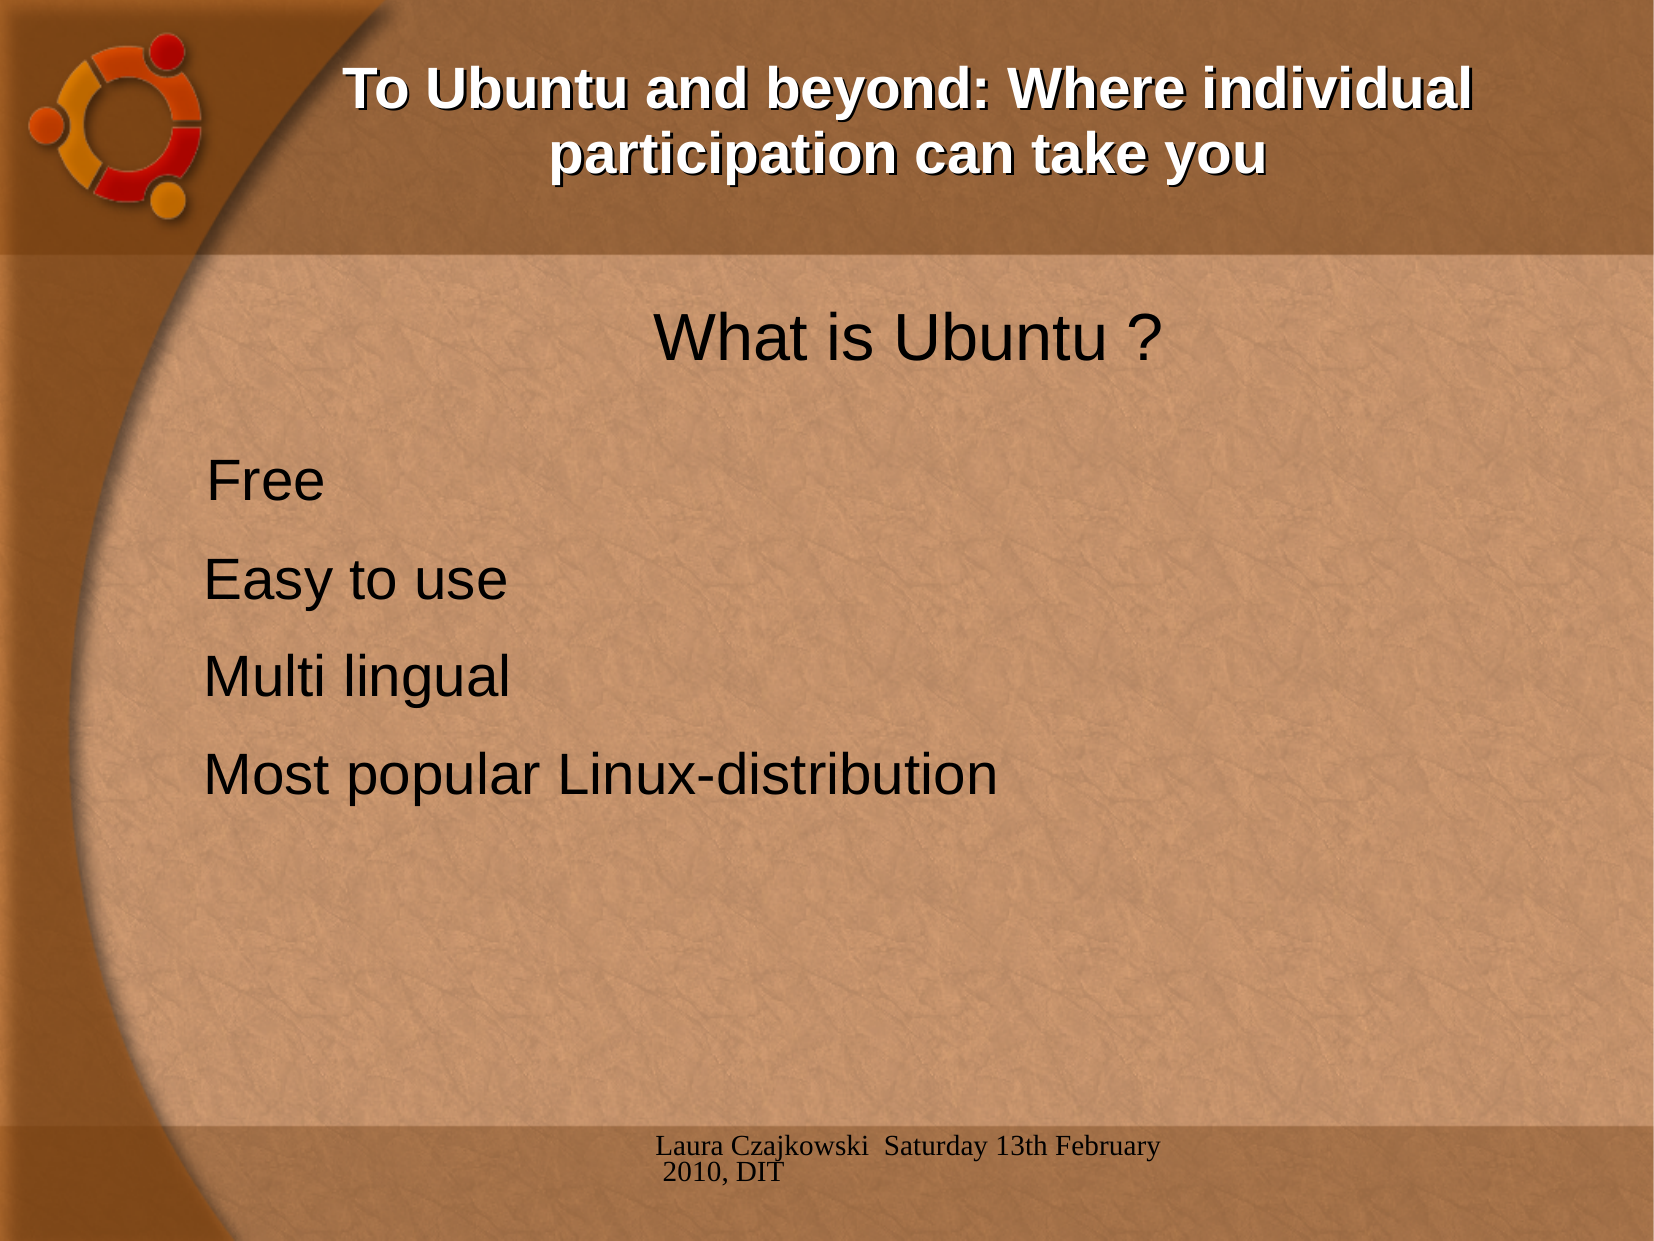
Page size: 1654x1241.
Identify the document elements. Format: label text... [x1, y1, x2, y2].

picture [0, 0, 1654, 1241]
subtitle What is Ubuntu ? Free Easy to use Multi lingual Most popular Linux-distribution [187, 253, 1630, 1146]
title To Ubuntu and beyond: Where individual participation can take you [187, 40, 1630, 253]
